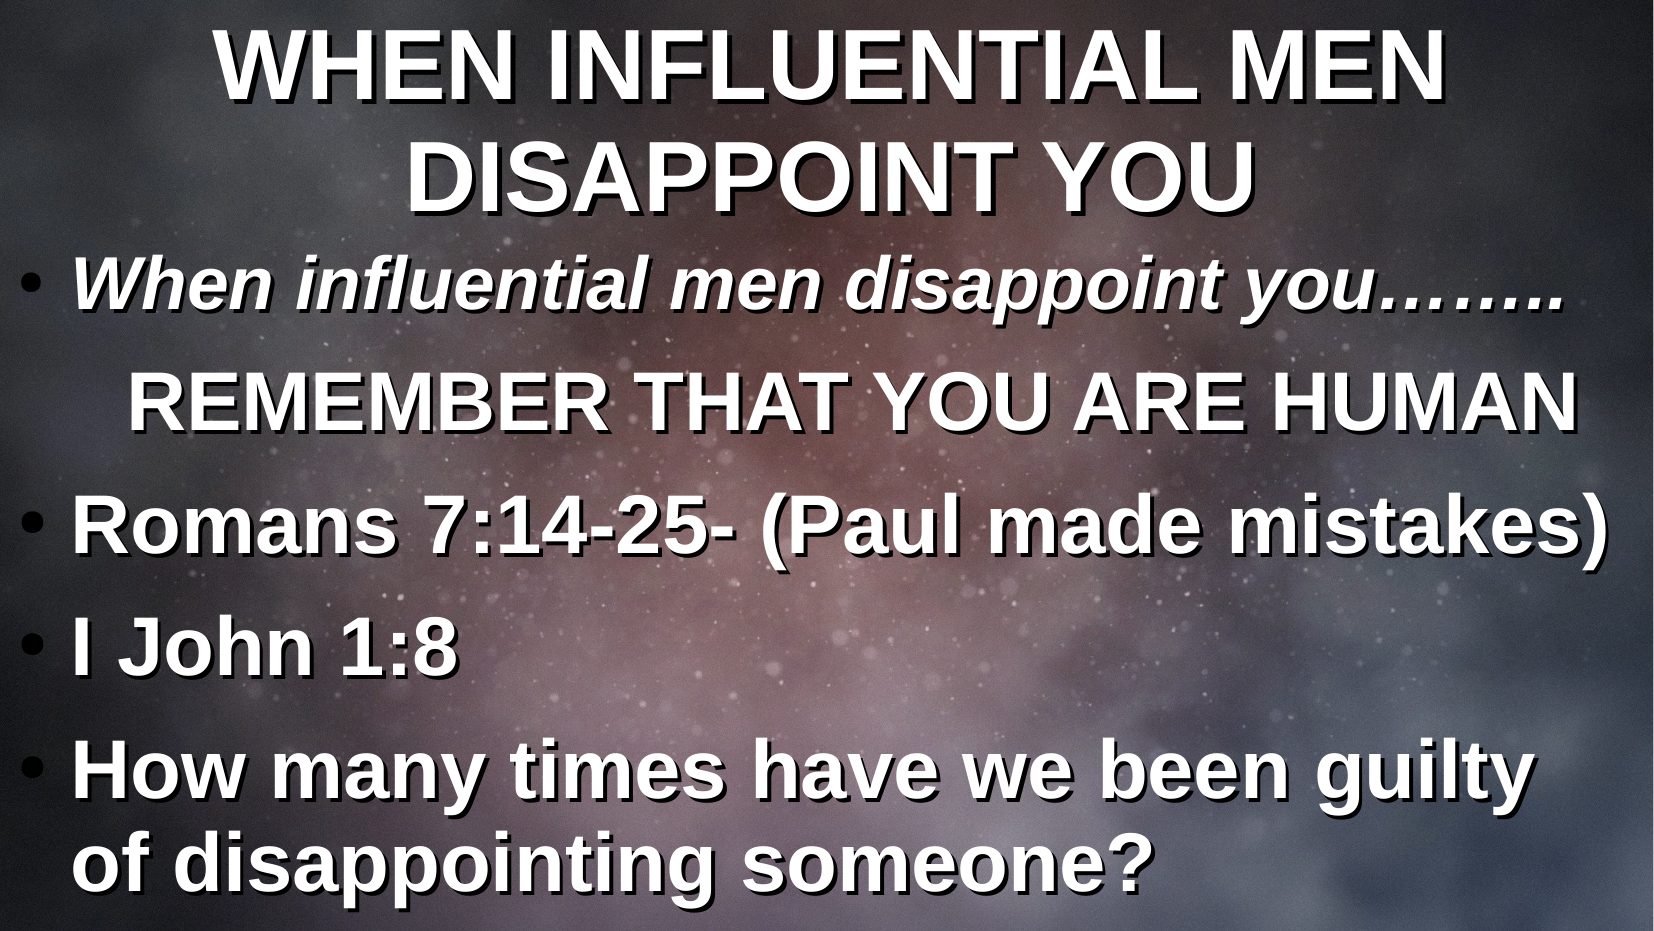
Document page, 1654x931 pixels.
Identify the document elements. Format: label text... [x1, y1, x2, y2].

list When influential men disappoint you…….. REMEMBER THAT YOU ARE HUMAN Romans 7:14-25- (Paul made mistakes) I John 1:8 How many times have we been guilty of disappointing someone? [0, 242, 1636, 931]
title WHEN INFLUENTIAL MEN DISAPPOINT YOU [28, 9, 1634, 234]
picture [0, 0, 1654, 931]
